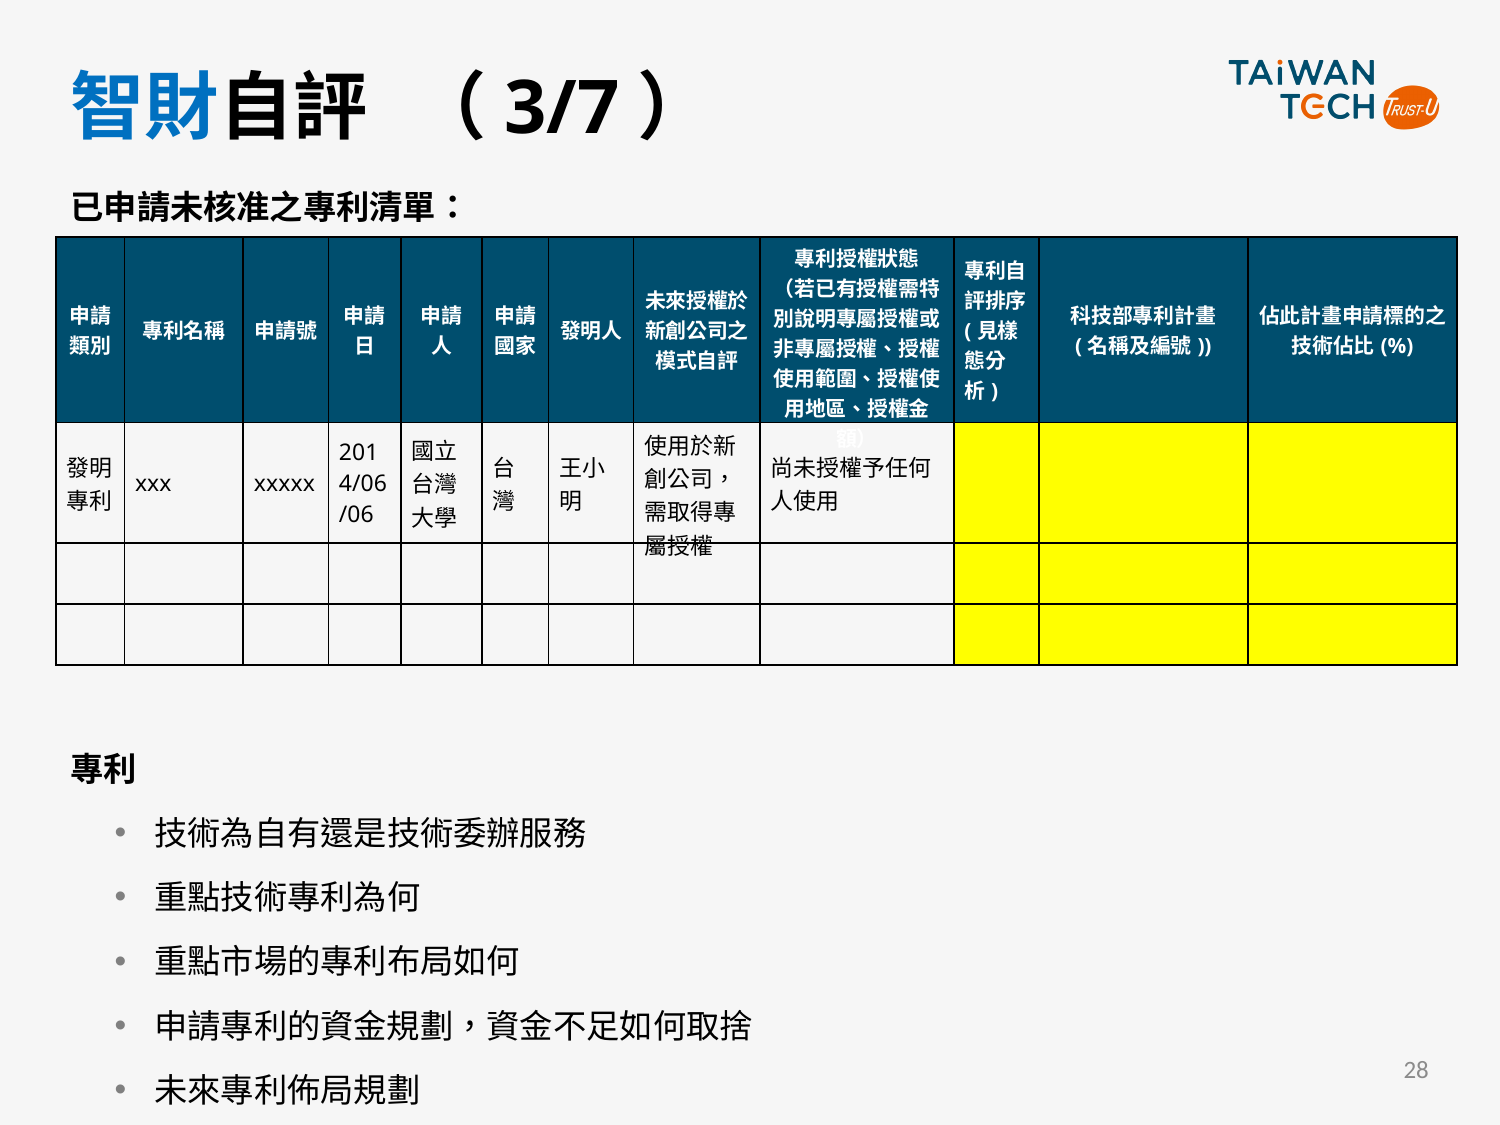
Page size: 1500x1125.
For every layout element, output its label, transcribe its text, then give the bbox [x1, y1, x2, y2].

table_cell [549, 605, 633, 664]
table_header 專利授權狀態 （若已有授權需特別說明專屬授權或非專屬授權、授權使用範圍、授權使用地區、授權金額） [761, 238, 953, 422]
table_cell [244, 544, 328, 603]
table_cell [1249, 423, 1456, 542]
table_cell 使用於新創公司，需取得專屬授權 [634, 423, 759, 542]
table_cell 尚未授權予任何人使用 [761, 423, 953, 542]
table_cell [483, 605, 548, 664]
table_cell [549, 544, 633, 603]
table_header 申請類別 [57, 238, 124, 422]
table_cell 王小明 [549, 423, 633, 542]
table_cell [402, 605, 481, 664]
table_cell [483, 544, 548, 603]
table_cell [1249, 605, 1456, 664]
table_cell [402, 544, 481, 603]
table_cell [955, 605, 1038, 664]
table_cell [244, 605, 328, 664]
table_cell xxx [125, 423, 242, 542]
slide_number <編號> [1106, 1038, 1445, 1098]
table_header 專利自評排序 (見樣態分析) [955, 238, 1038, 422]
table_cell 國立台灣大學 [402, 423, 481, 542]
table_cell [57, 544, 124, 603]
table_cell xxxxx [244, 423, 328, 542]
table_cell [1040, 423, 1247, 542]
table_header 申請國家 [483, 238, 548, 422]
table_cell [955, 544, 1038, 603]
table_cell [1040, 605, 1247, 664]
table_header 申請日 [329, 238, 400, 422]
table_cell [634, 544, 759, 603]
table_cell [761, 605, 953, 664]
table_header 佔此計畫申請標的之技術佔比(%) [1249, 238, 1456, 422]
title 智財自評 （3/7） [55, 33, 1444, 156]
table_cell 台灣 [483, 423, 548, 542]
table_cell [761, 544, 953, 603]
table_header 申請號 [244, 238, 328, 422]
table_cell [1040, 544, 1247, 603]
table_cell [57, 605, 124, 664]
table_header 申請人 [402, 238, 481, 422]
table_cell [125, 544, 242, 603]
table_cell [329, 605, 400, 664]
table_header 發明人 [549, 238, 633, 422]
table_cell [1249, 544, 1456, 603]
table_header 未來授權於新創公司之模式自評 [634, 238, 759, 422]
table_cell [955, 423, 1038, 542]
table_header 科技部專利計畫 (名稱及編號)) [1040, 238, 1247, 422]
text_box 已申請未核准之專利清單： [55, 159, 1444, 235]
table_cell [634, 605, 759, 664]
text_box 專利 技術為自有還是技術委辦服務 重點技術專利為何 重點市場的專利布局如何 申請專利的資金規劃，資金不足如何取捨 未來專利佈局規劃 [55, 745, 1442, 1077]
table_cell 發明專利 [57, 423, 124, 542]
table_cell [329, 544, 400, 603]
table_cell [125, 605, 242, 664]
table_cell 2014/06/06 [329, 423, 400, 542]
table_header 專利名稱 [125, 238, 242, 422]
